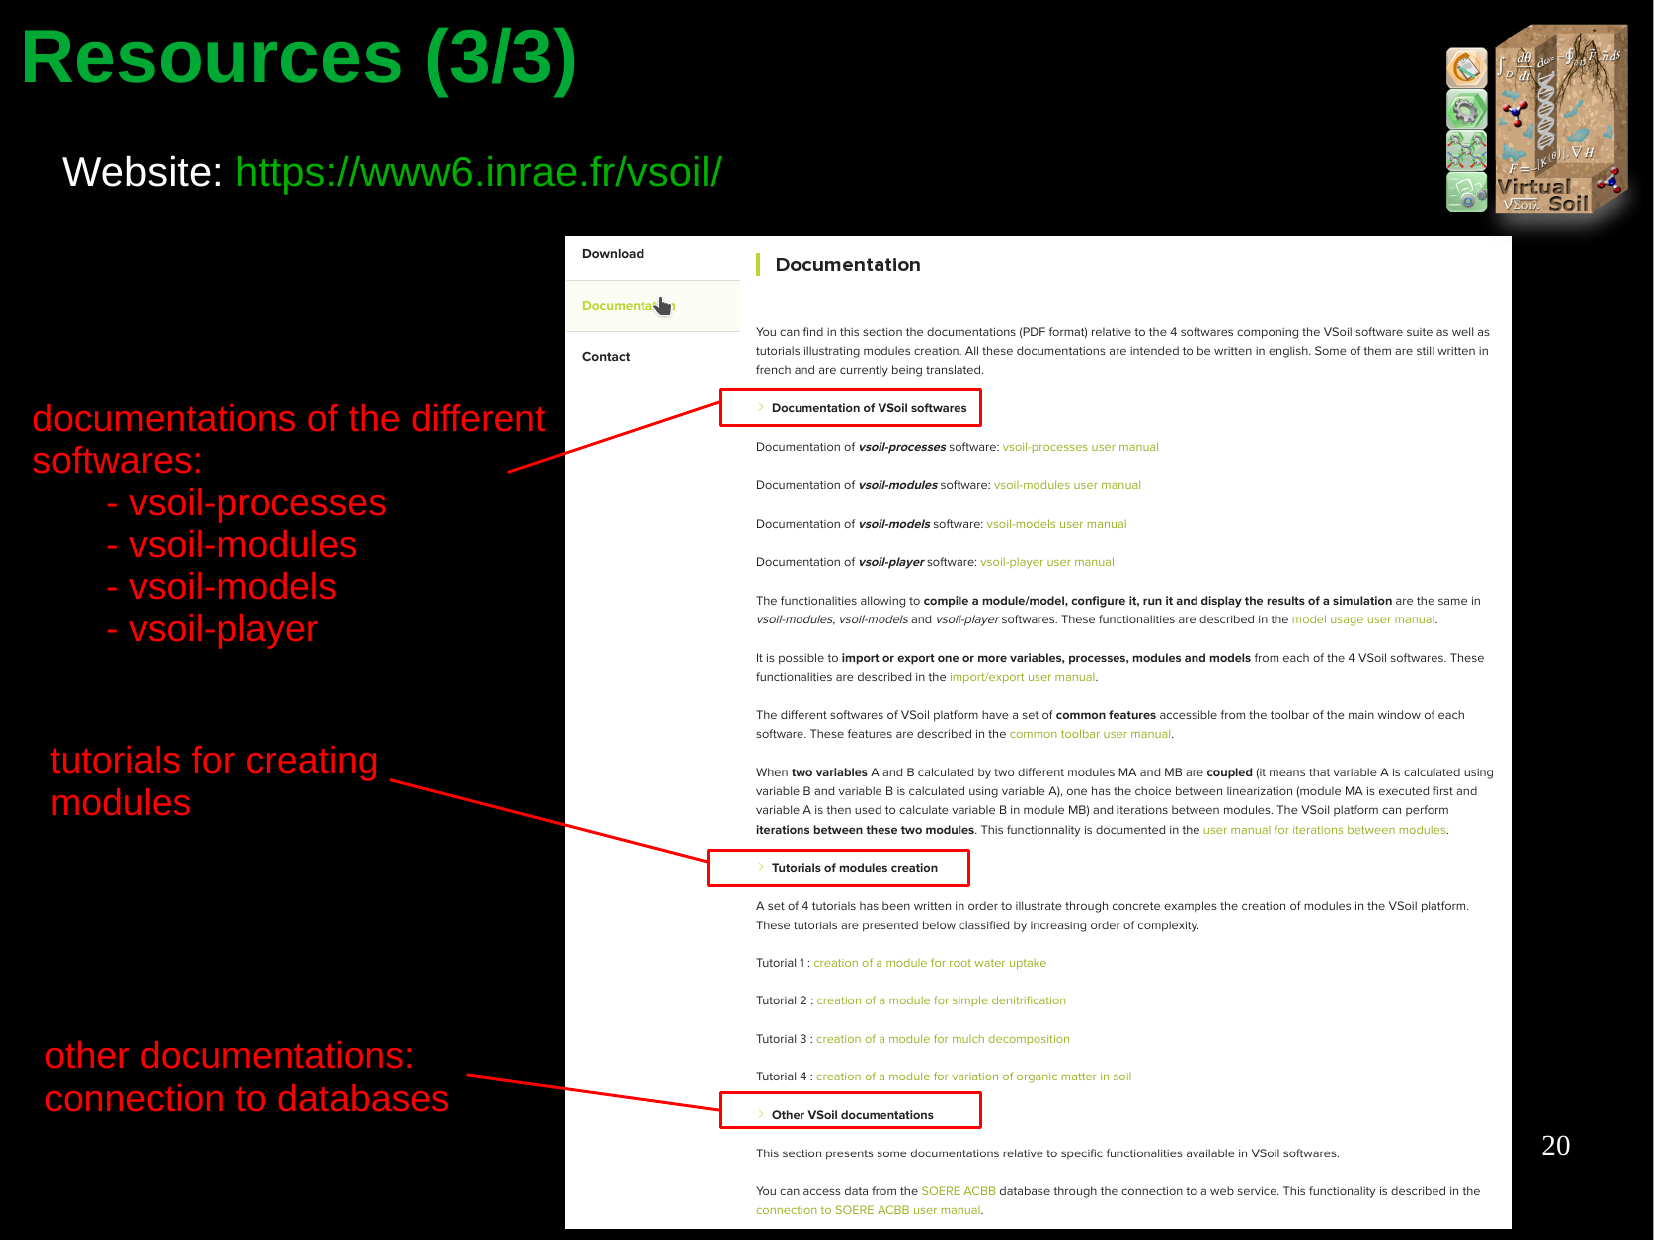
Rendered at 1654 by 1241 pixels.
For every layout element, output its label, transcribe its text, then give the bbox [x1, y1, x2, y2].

picture [722, 391, 979, 424]
text_box Website: https://www6.inrae.fr/vsoil/ [47, 141, 1158, 204]
picture [565, 0, 1642, 1229]
text_box other documentations: connection to databases [29, 1027, 467, 1134]
text_box documentations of the different softwares: - vsoil-processes - vsoil-modules - vsoil-models - vsoil-player [17, 389, 579, 657]
text_box Resources (3/3) [5, 7, 1359, 107]
picture [722, 1094, 979, 1126]
text_box tutorials for creating modules [35, 732, 414, 832]
picture [710, 852, 967, 884]
